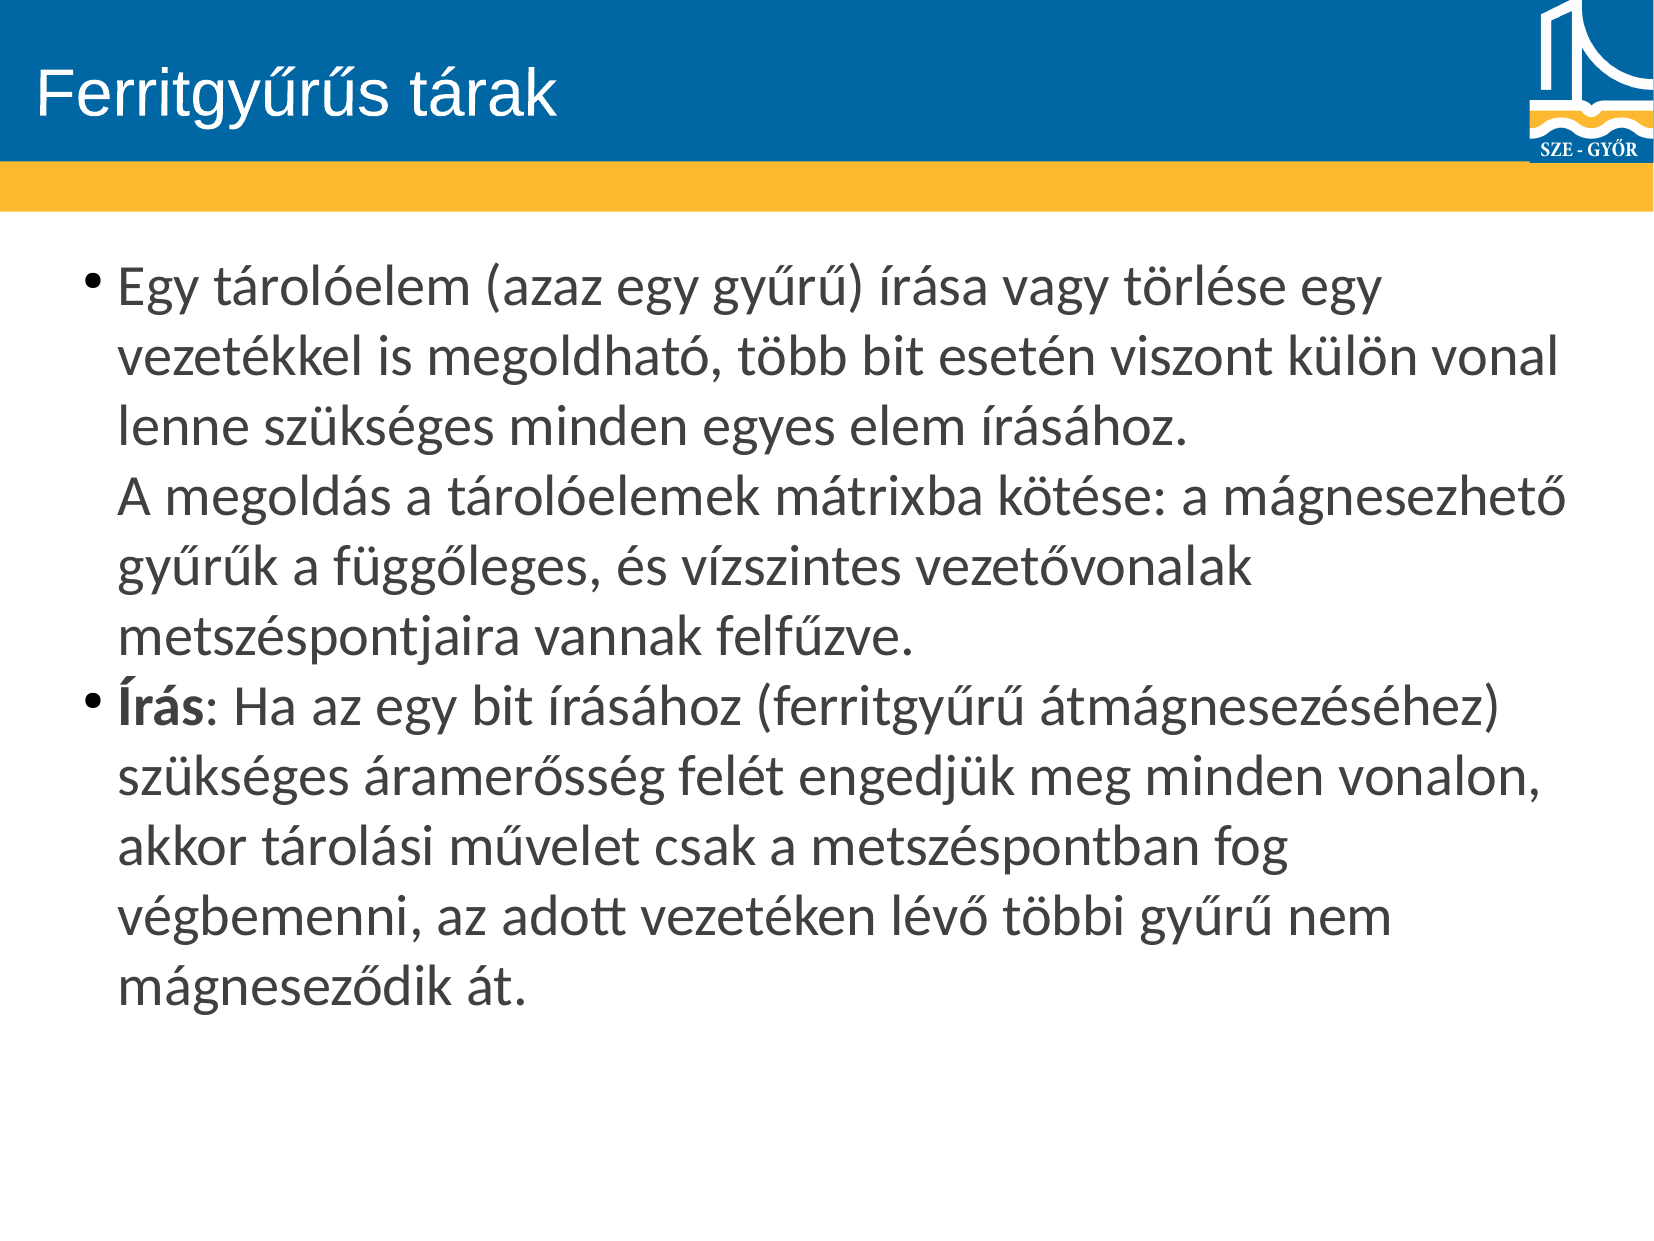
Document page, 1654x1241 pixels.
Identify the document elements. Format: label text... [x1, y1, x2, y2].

text_box Egy tárolóelem (azaz egy gyűrű) írása vagy törlése egy vezetékkel is megoldható, több bit esetén viszont külön vonal lenne szükséges minden egyes elem írásához. A megoldás a tárolóelemek mátrixba kötése: a mágnesezhető gyűrűk a függőleges, és vízszintes vezetővonalak metszéspontjaira vannak felfűzve. Írás: Ha az egy bit írásához (ferritgyűrű átmágnesezéséhez) szükséges áramerősség felét engedjük meg minden vonalon, akkor tárolási művelet csak a metszéspontban fog végbemenni, az adott vezetéken lévő többi gyűrű nem mágneseződik át. [82, 247, 1571, 1198]
text_box Ferritgyűrűs tárak [34, 48, 1524, 144]
picture [1529, 0, 1654, 163]
